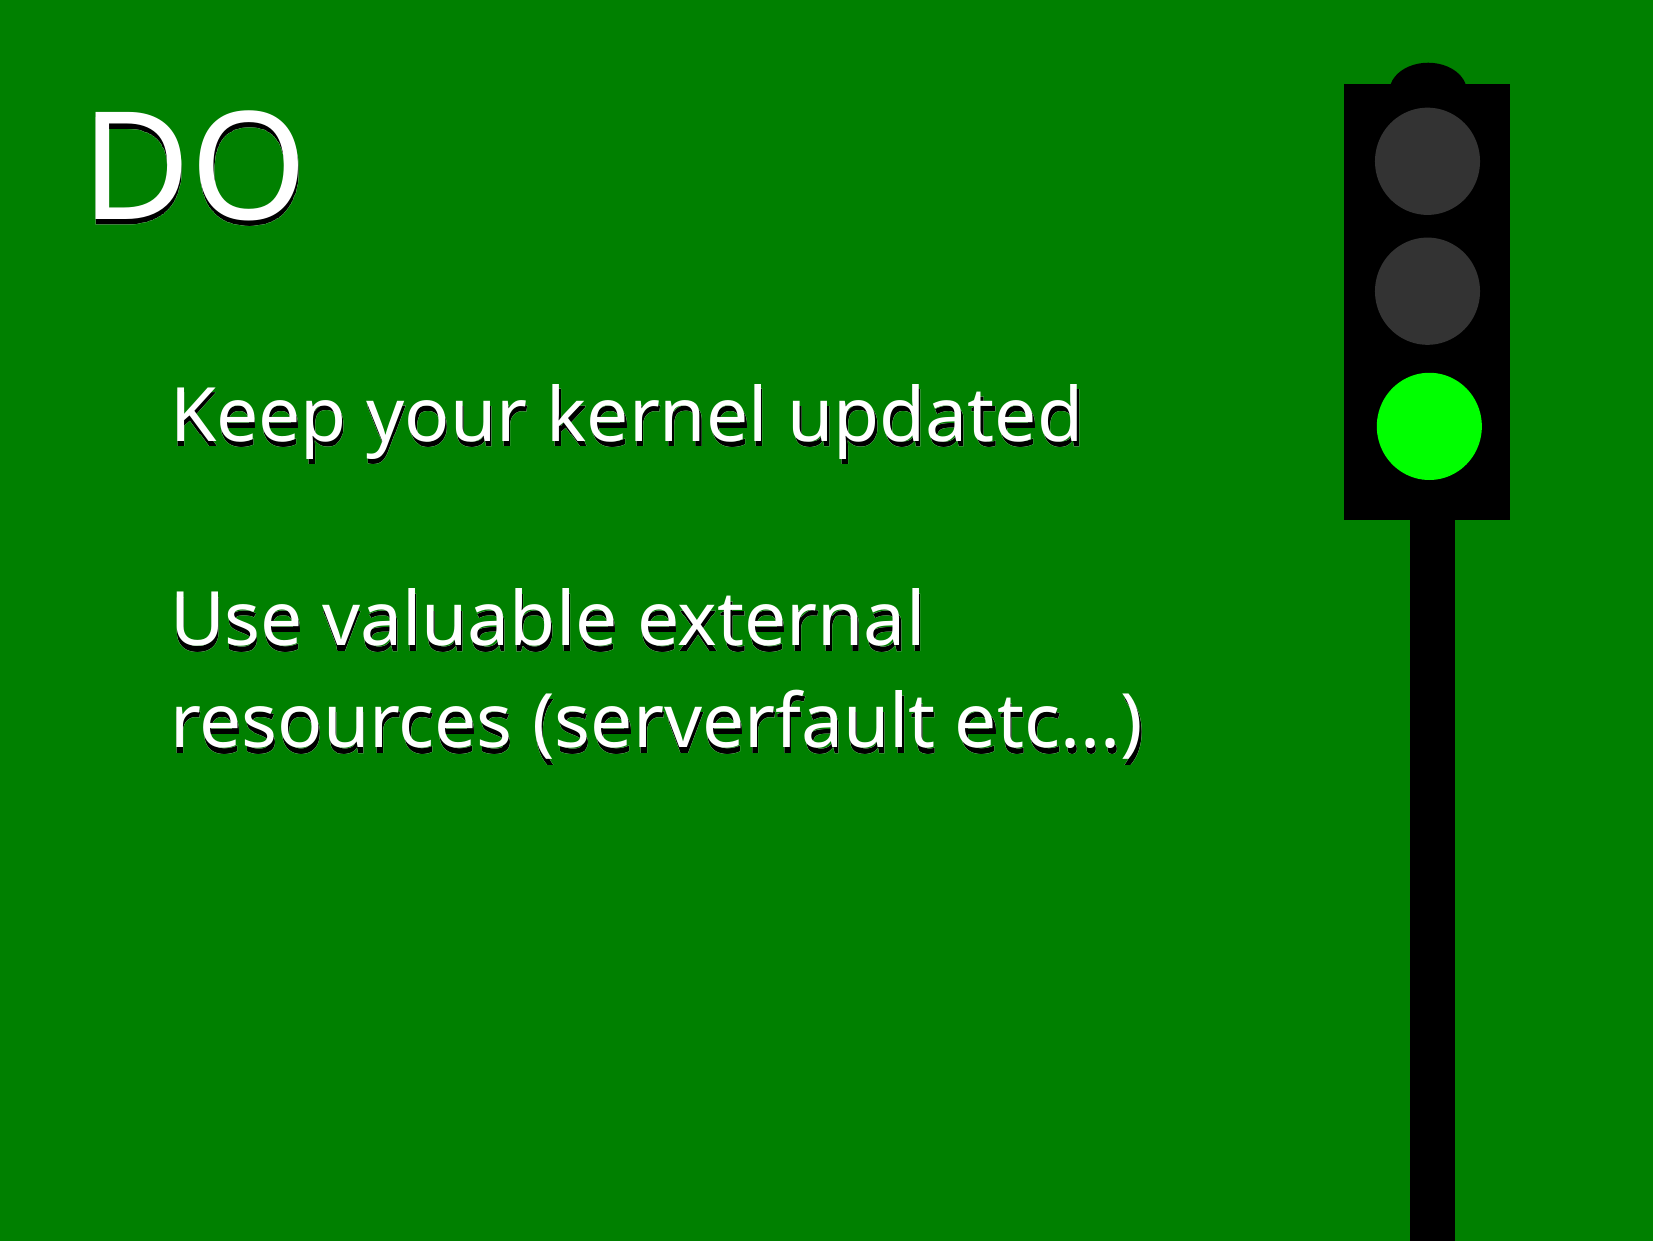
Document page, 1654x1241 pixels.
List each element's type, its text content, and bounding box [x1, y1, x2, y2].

title Keep your kernel updated Use valuable external resources (serverfault etc...) [170, 339, 1251, 791]
title DO [81, 69, 1214, 253]
